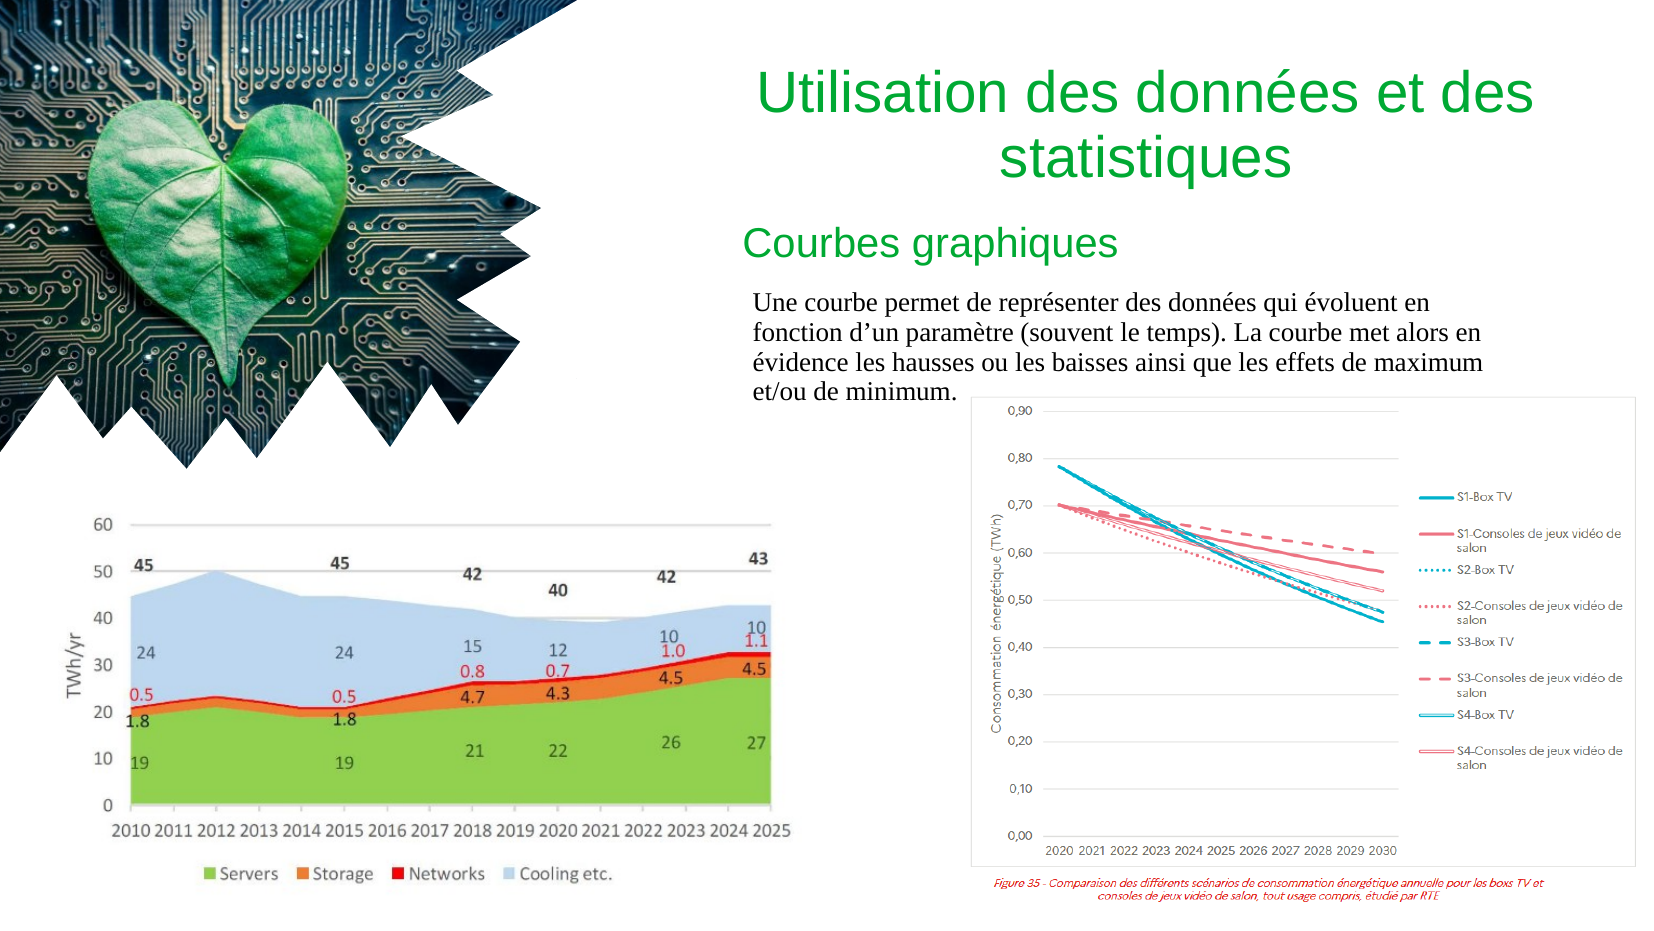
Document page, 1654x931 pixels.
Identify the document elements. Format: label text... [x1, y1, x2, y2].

picture [960, 390, 1642, 910]
text_box [0, 0, 738, 530]
text_box Utilisation des données et des statistiques [705, 52, 1587, 198]
picture [497, 196, 501, 206]
text_box Courbes graphiques [727, 212, 1527, 274]
text_box Une courbe permet de représenter des données qui évoluent en fonction d’un paramètre (souvent le temps). La courbe met alors en évidence les hausses ou les baisses ainsi que les effets de maximum et/ou de minimum. [737, 280, 1515, 415]
picture [41, 479, 821, 903]
picture [0, 0, 575, 468]
